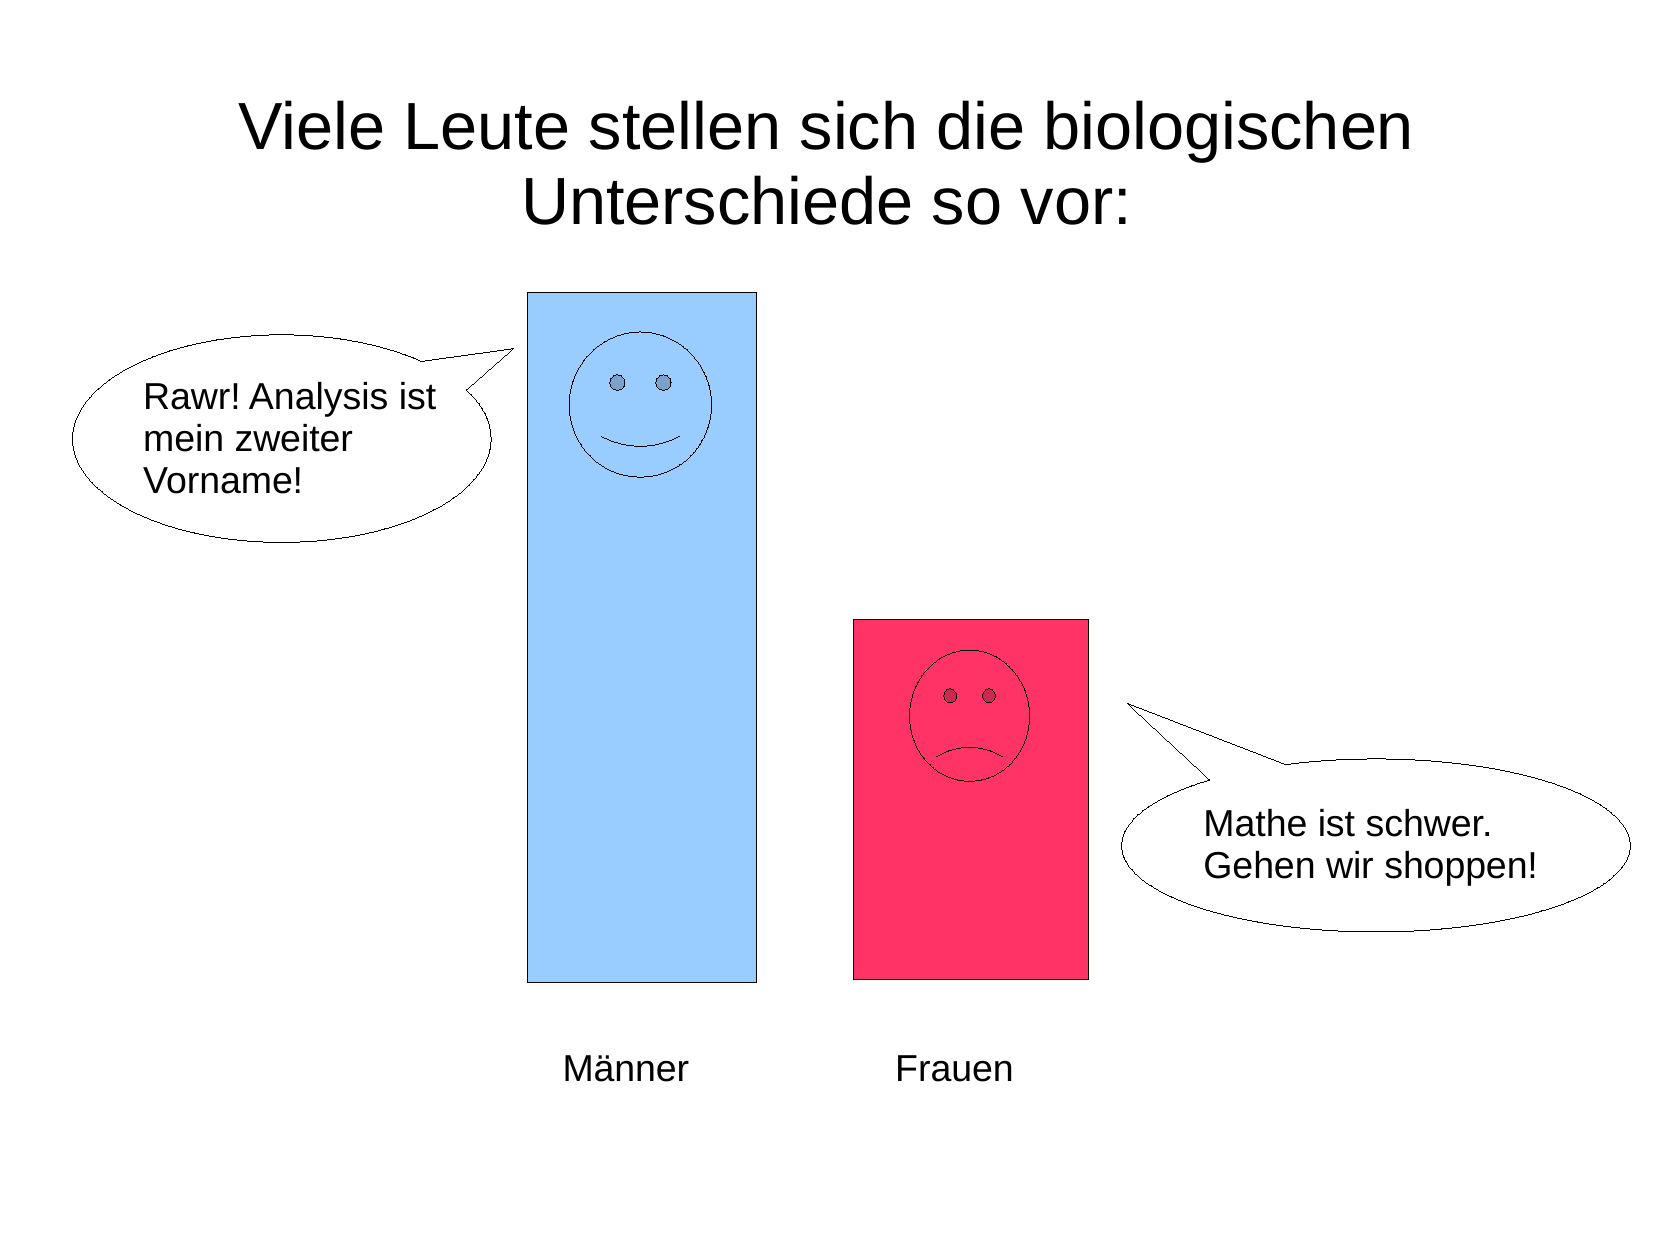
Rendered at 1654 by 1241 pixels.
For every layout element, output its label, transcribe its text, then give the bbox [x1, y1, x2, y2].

text_box [527, 292, 757, 983]
text_box Mathe ist schwer. Gehen wir shoppen! [1188, 795, 1552, 895]
text_box Frauen [880, 1039, 1029, 1097]
text_box Männer [547, 1039, 705, 1097]
subtitle Viele Leute stellen sich die biologischen Unterschiede so vor: [82, 8, 1571, 1068]
text_box [853, 619, 1089, 980]
text_box Rawr! Analysis ist mein zweiter Vorname! [128, 368, 480, 510]
